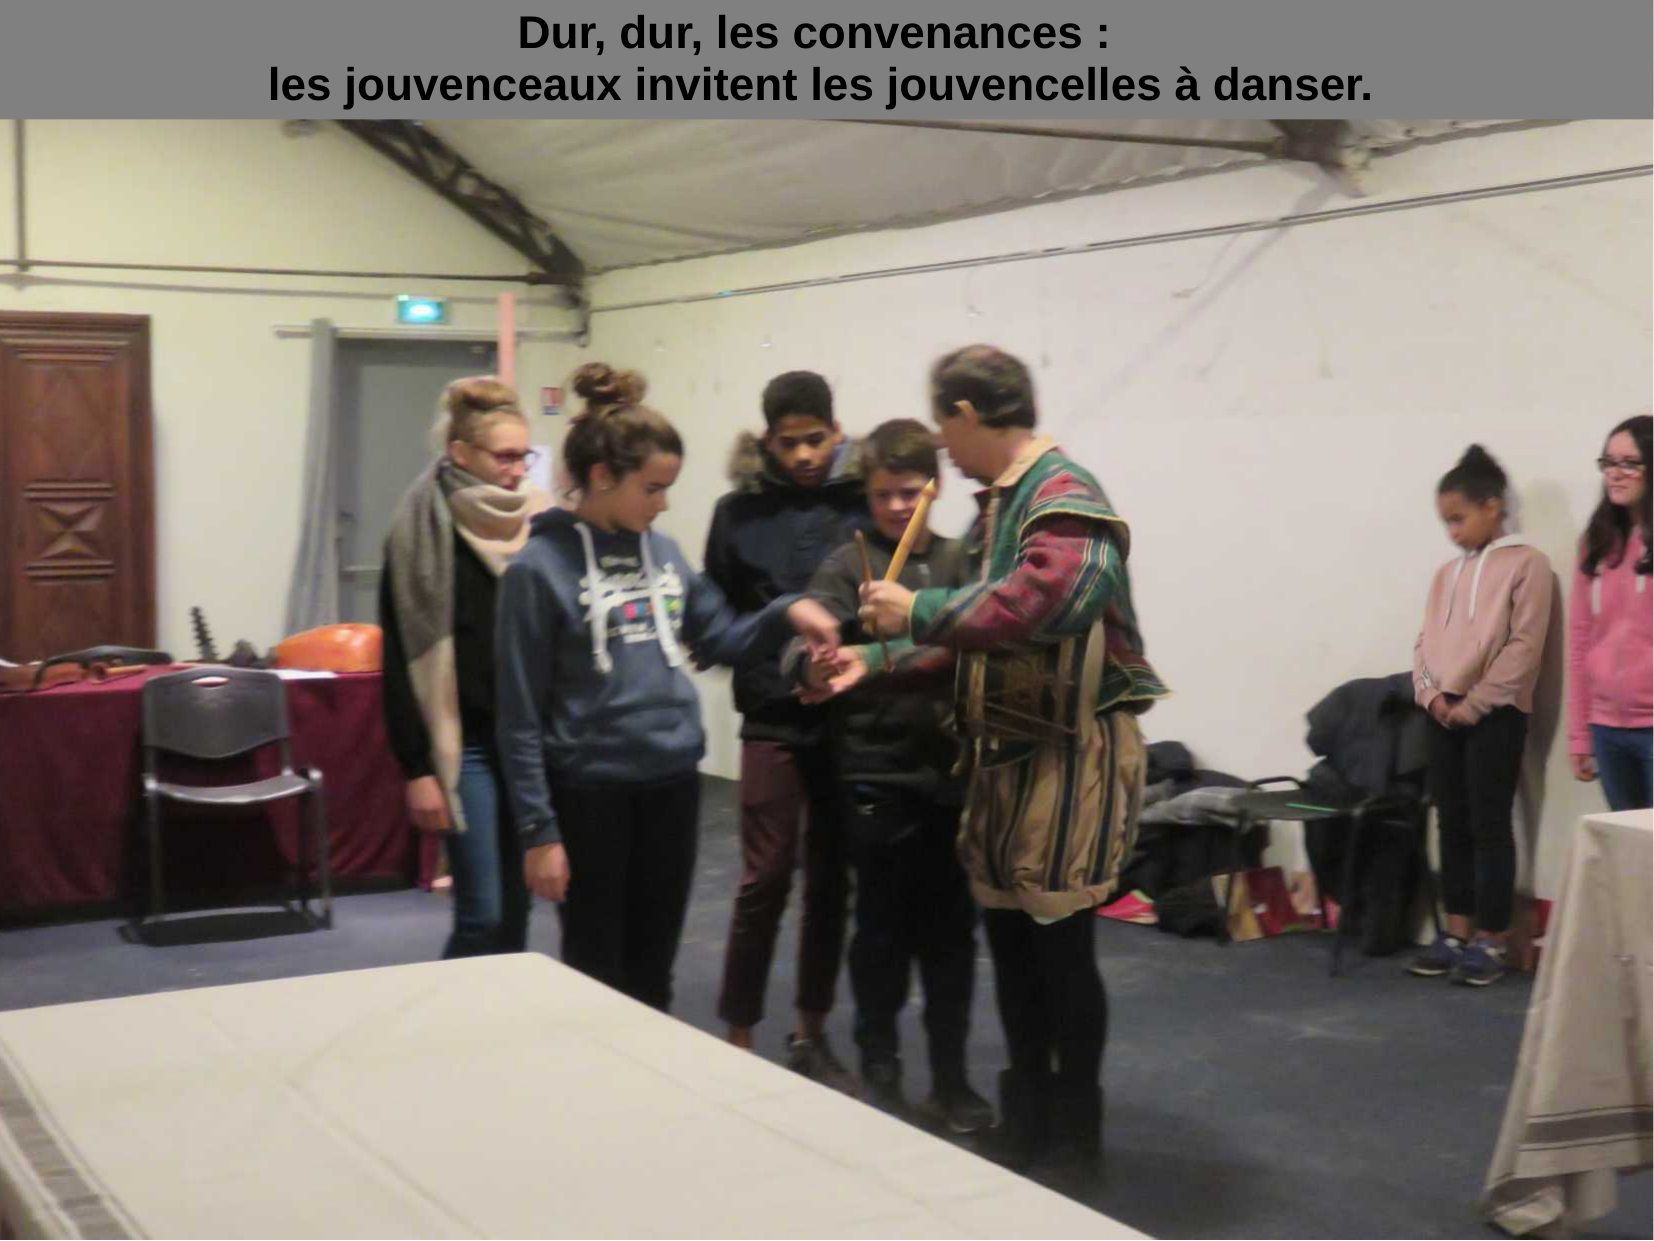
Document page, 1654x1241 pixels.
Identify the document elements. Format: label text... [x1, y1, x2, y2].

text_box Dur, dur, les convenances : les jouvenceaux invitent les jouvencelles à danser. [0, 0, 1654, 120]
picture [0, 120, 1654, 1241]
